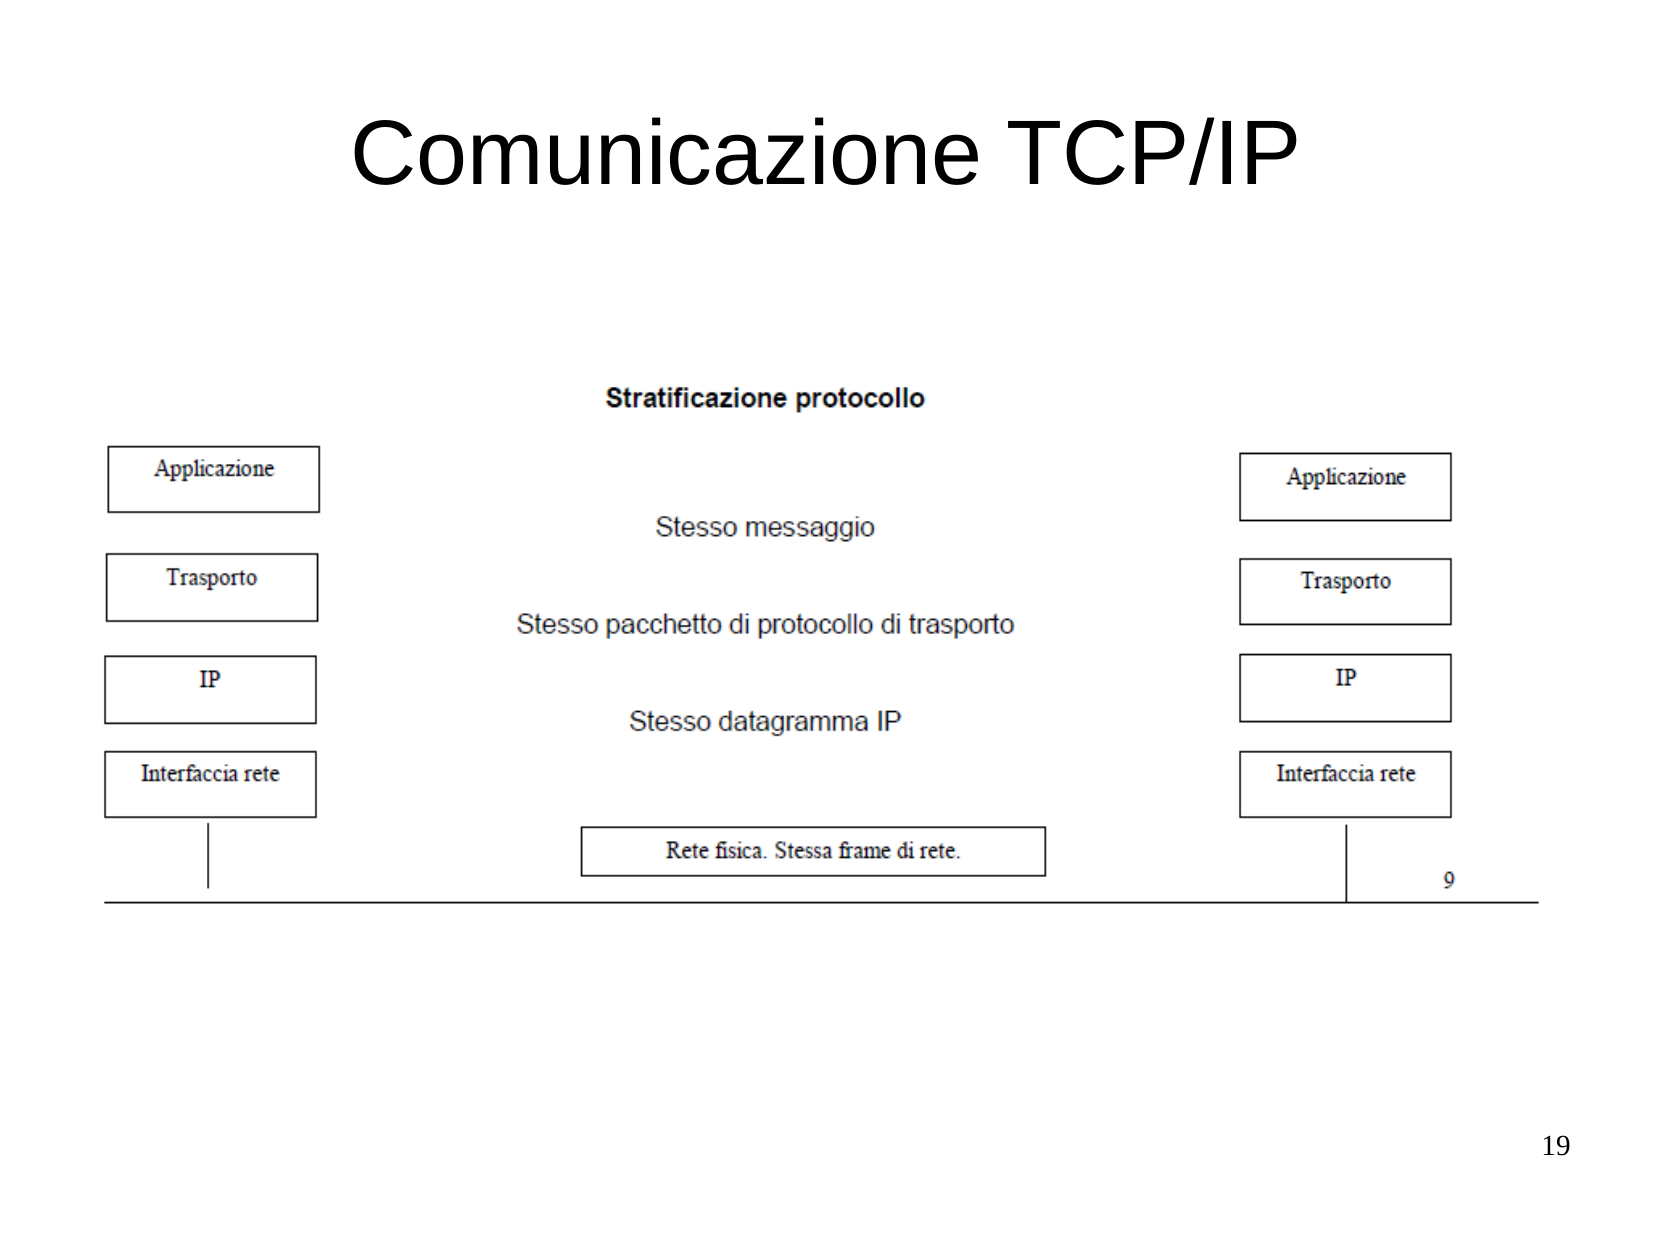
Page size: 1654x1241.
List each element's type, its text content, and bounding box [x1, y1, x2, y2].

title Comunicazione TCP/IP [82, 49, 1571, 257]
picture [45, 344, 1568, 939]
